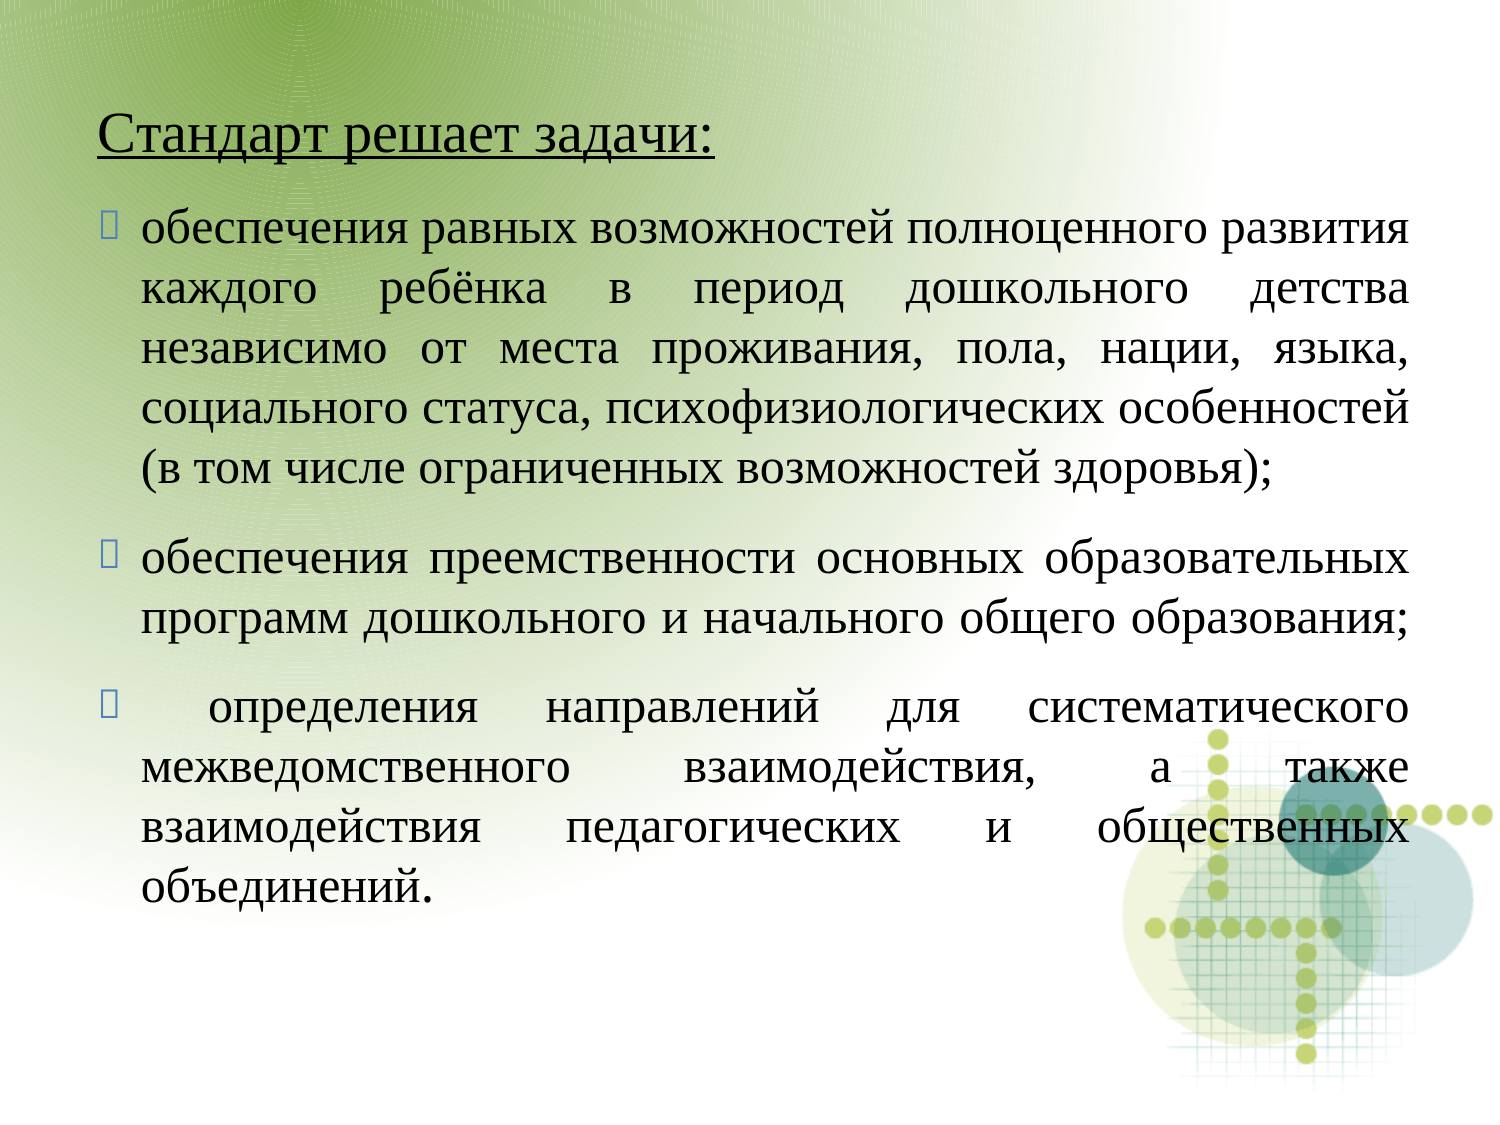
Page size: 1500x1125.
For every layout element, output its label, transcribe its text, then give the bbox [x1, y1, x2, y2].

picture [1110, 718, 1500, 1098]
list Стандарт решает задачи: обеспечения равных возможностей полноценного развития каждого ребёнка в период дошкольного детства независимо от места проживания, пола, нации, языка, социального статуса, психофизиологических особенностей (в том числе ограниченных возможностей здоровья); обеспечения преемственности основных образовательных программ дошкольного и начального общего образования; определения направлений для систематического межведомственного взаимодействия, а также взаимодействия педагогических и общественных объединений. [82, 86, 1425, 1063]
